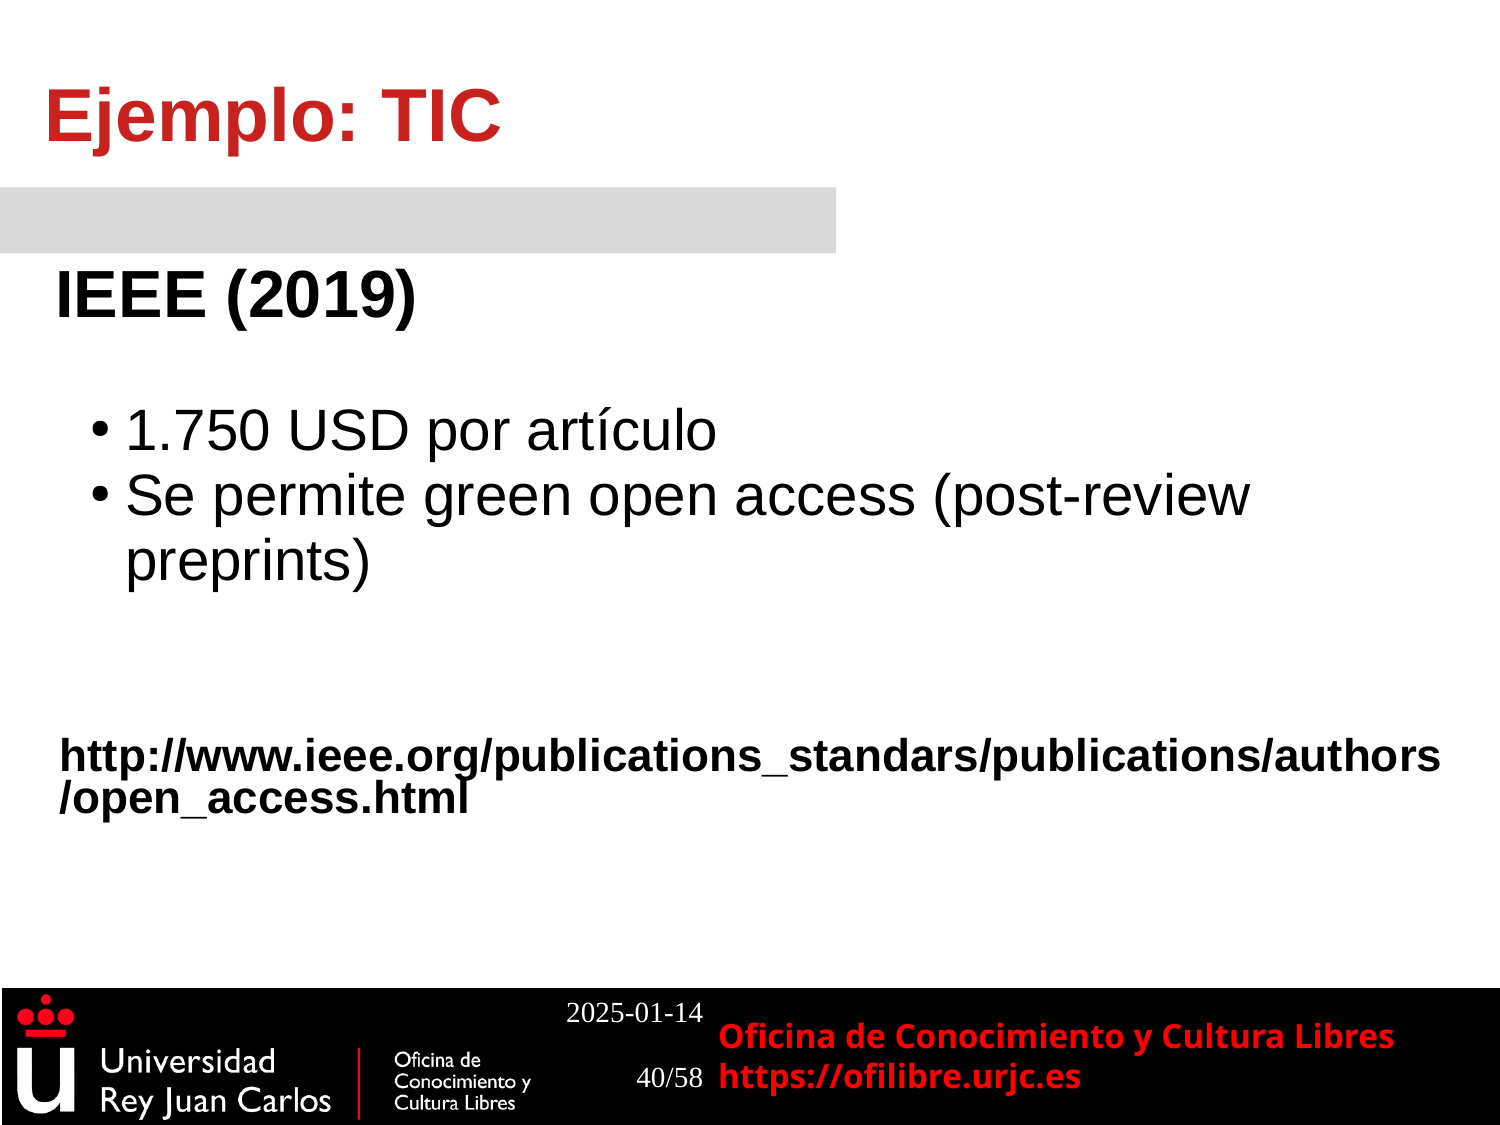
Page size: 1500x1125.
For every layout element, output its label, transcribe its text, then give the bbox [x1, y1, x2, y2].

text_box IEEE (2019) [40, 249, 811, 340]
text_box http://www.ieee.org/publications_standars/publications/authors/open_access.html [45, 722, 1471, 841]
title [75, 7, 1425, 196]
text_box Ejemplo: TIC [30, 66, 1036, 249]
text_box 1.750 USD por artículo Se permite green open access (post-review preprints) [75, 390, 1351, 601]
picture [17, 994, 531, 1120]
